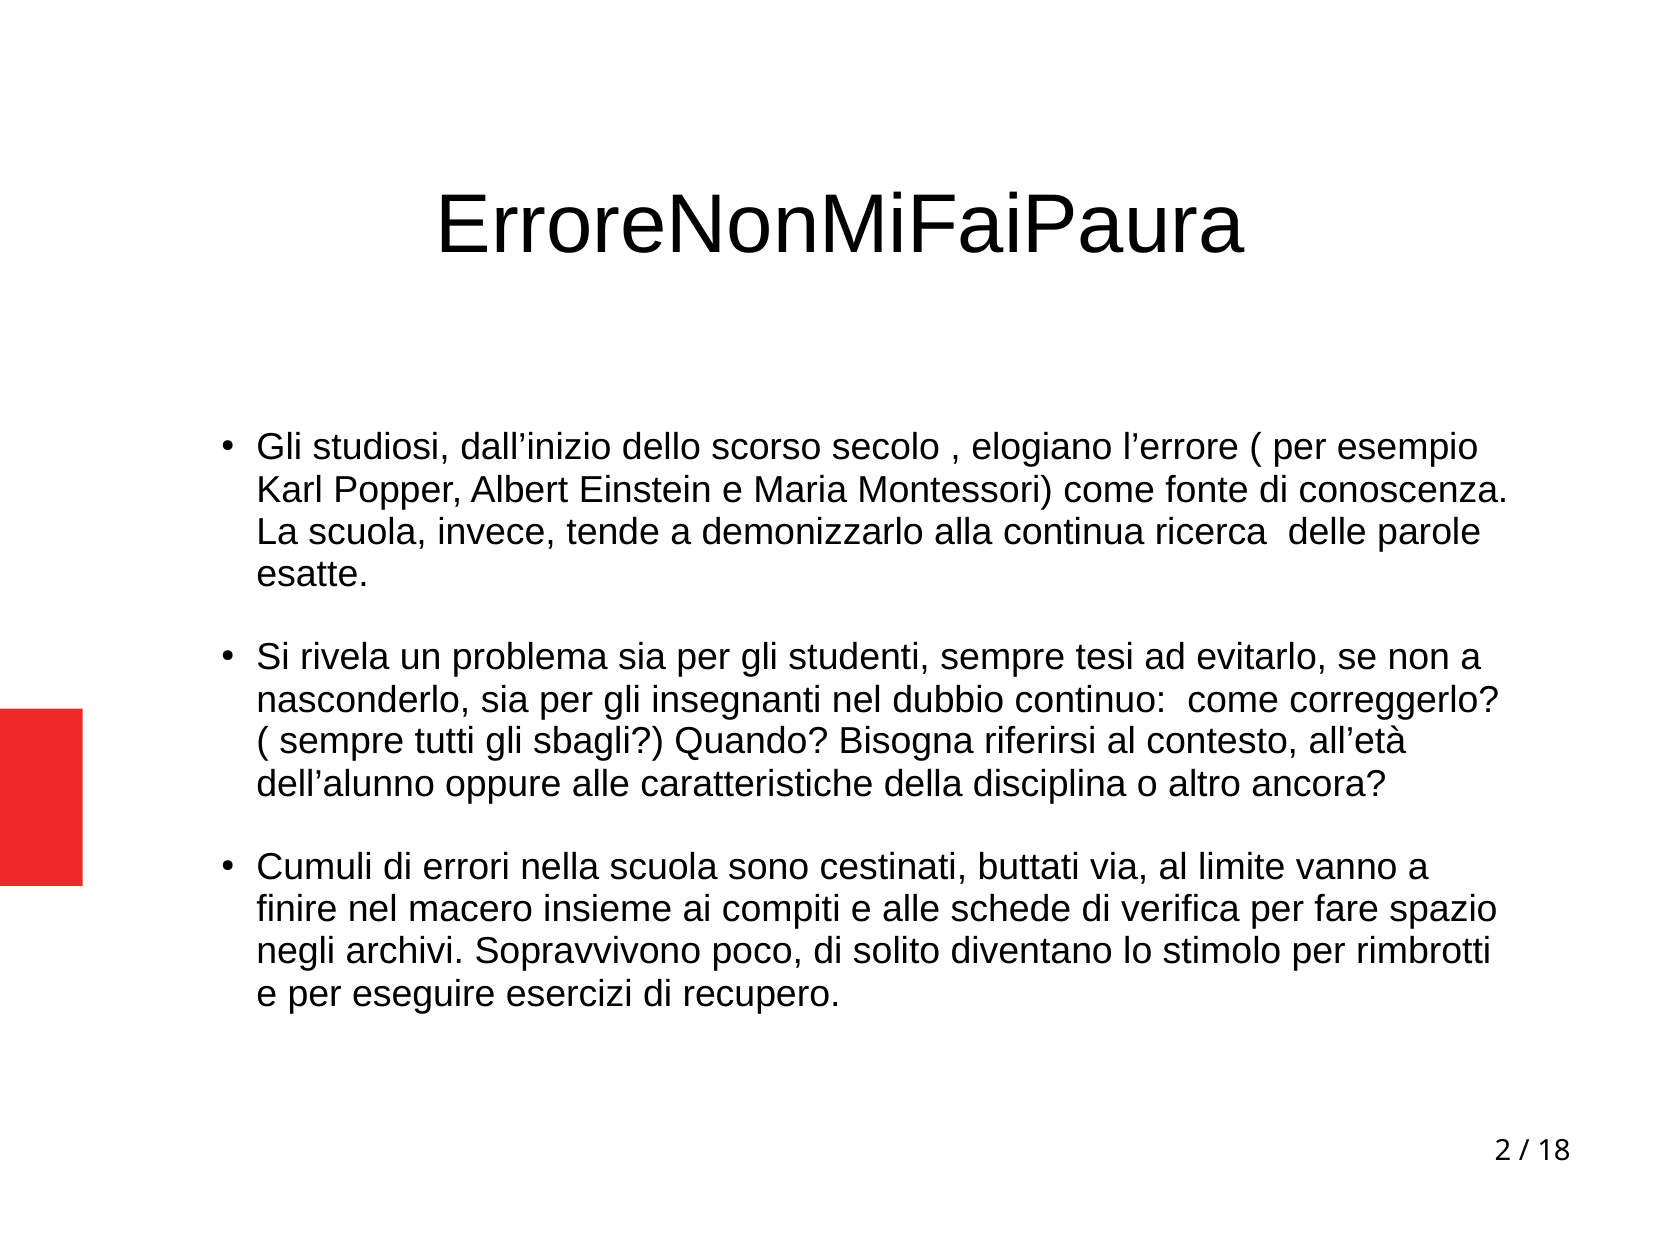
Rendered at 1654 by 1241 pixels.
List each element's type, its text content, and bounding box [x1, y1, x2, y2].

text_box Gli studiosi, dall’inizio dello scorso secolo , elogiano l’errore ( per esempio Karl Popper, Albert Einstein e Maria Montessori) come fonte di conoscenza. La scuola, invece, tende a demonizzarlo alla continua ricerca delle parole esatte. Si rivela un problema sia per gli studenti, sempre tesi ad evitarlo, se non a nasconderlo, sia per gli insegnanti nel dubbio continuo: come correggerlo? ( sempre tutti gli sbagli?) Quando? Bisogna riferirsi al contesto, all’età dell’alunno oppure alle caratteristiche della disciplina o altro ancora? Cumuli di errori nella scuola sono cestinati, buttati via, al limite vanno a finire nel macero insieme ai compiti e alle schede di verifica per fare spazio negli archivi. Sopravvivono poco, di solito diventano lo stimolo per rimbrotti e per eseguire esercizi di recupero. [206, 418, 1525, 1022]
text_box ErroreNonMiFaiPaura [166, 16, 1514, 349]
